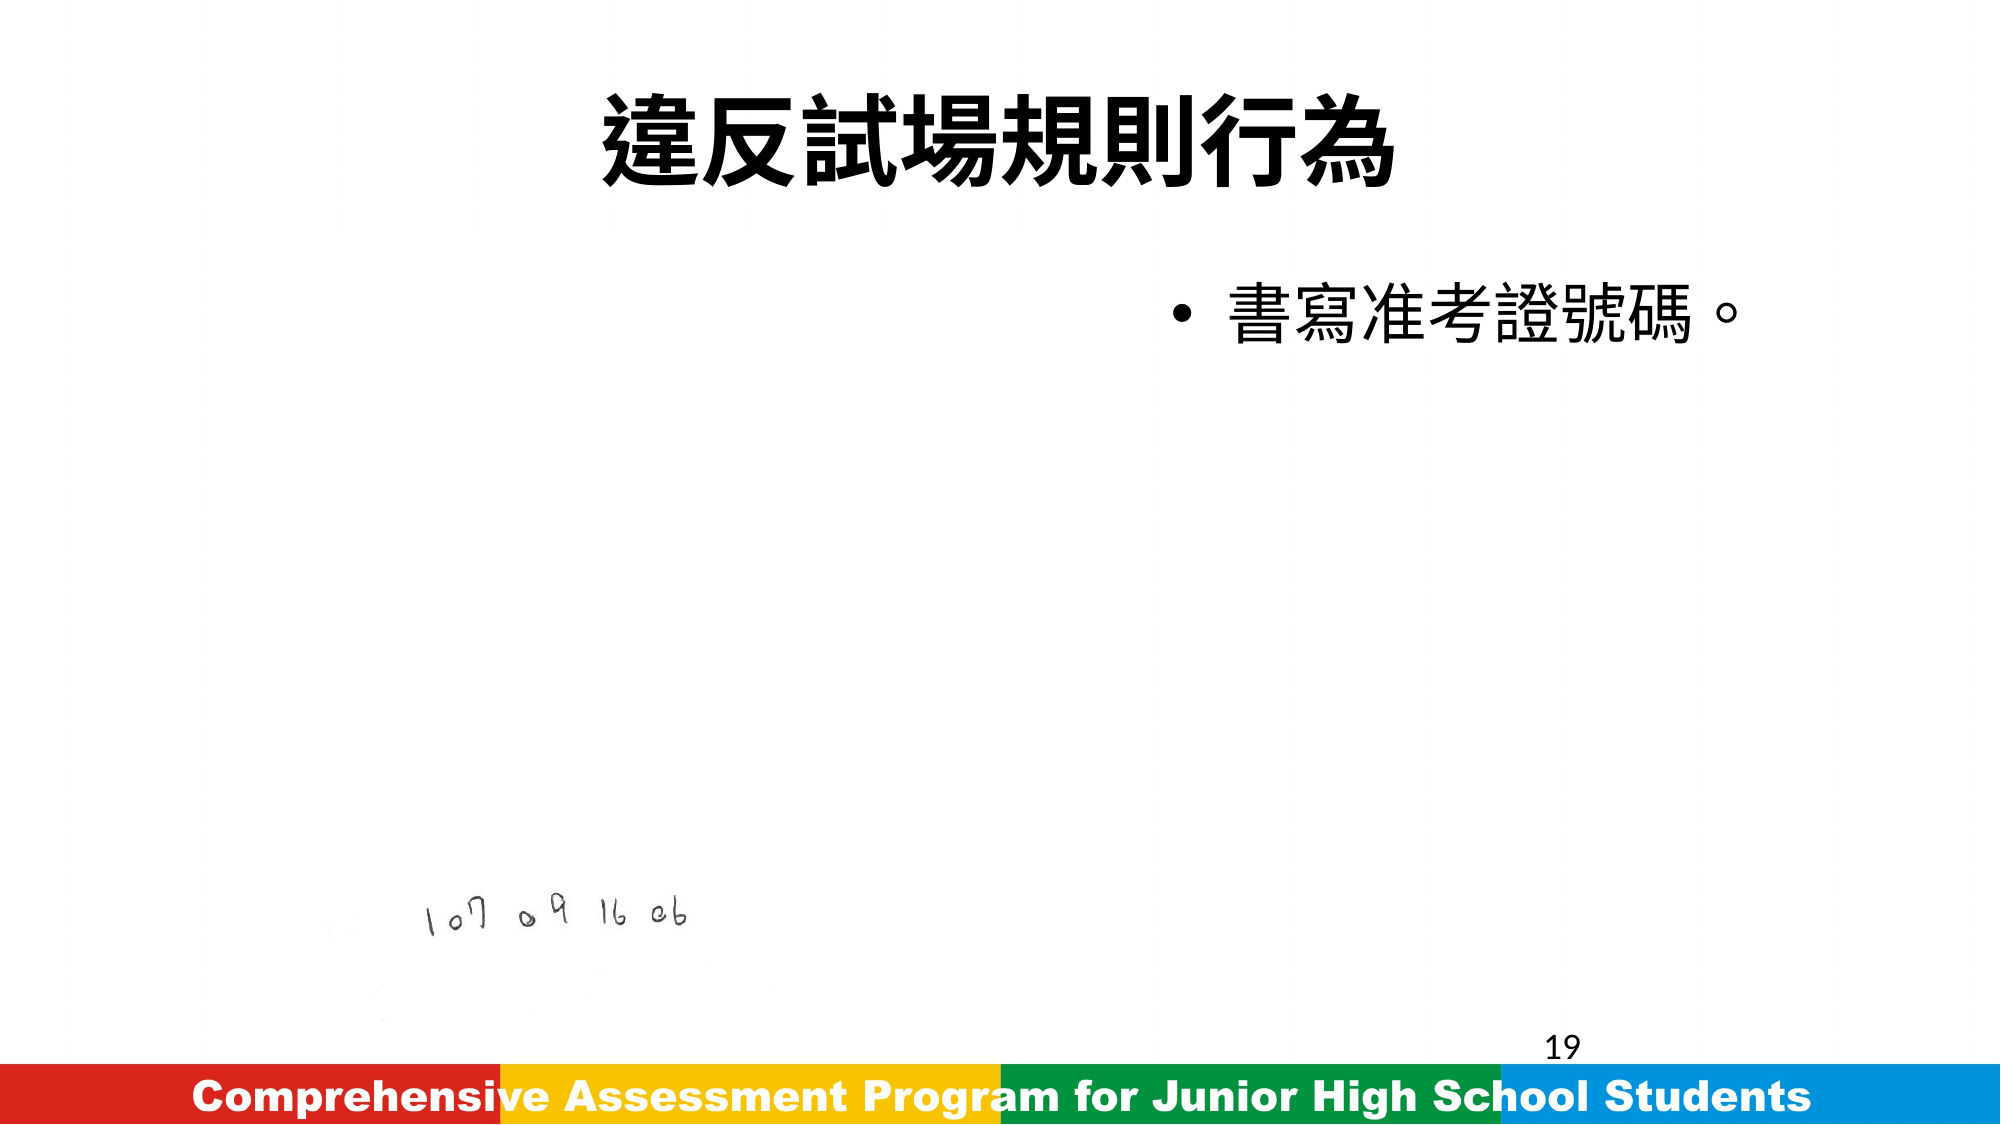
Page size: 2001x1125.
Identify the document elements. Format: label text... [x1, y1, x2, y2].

title 違反試場規則行為 [99, 45, 1900, 233]
text_box [1528, 1014, 1995, 1075]
text_box 書寫准考證號碼。 [1155, 264, 1805, 454]
picture [294, 232, 1090, 1052]
